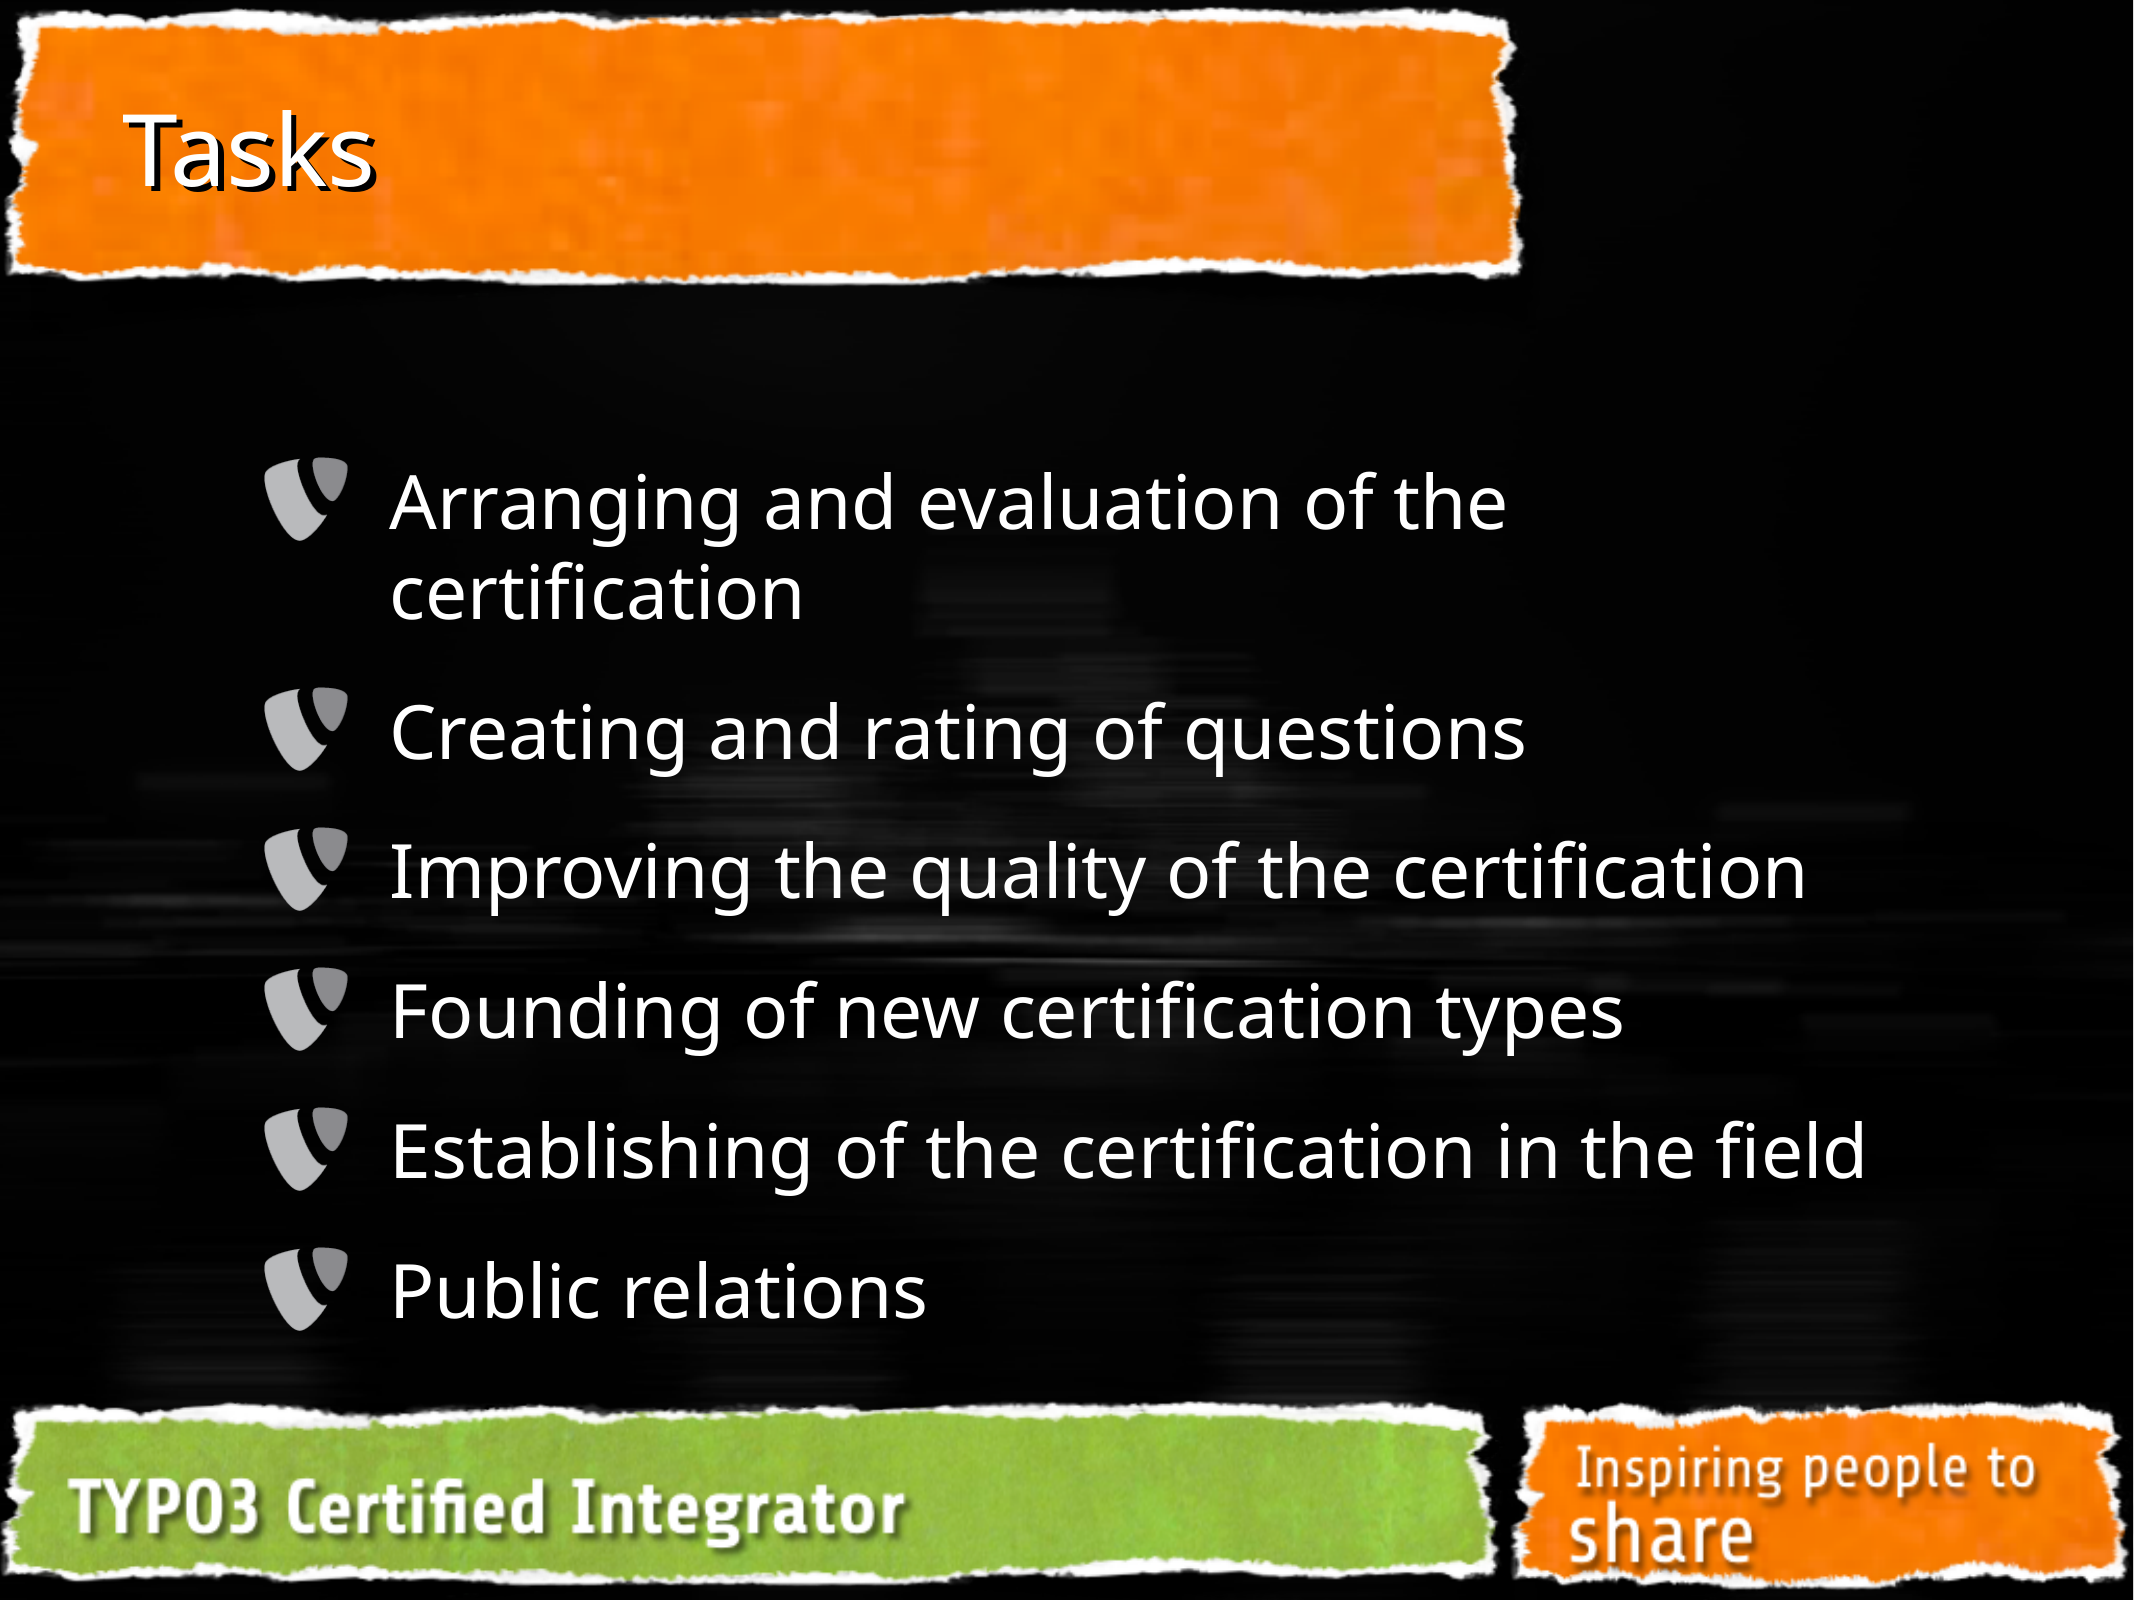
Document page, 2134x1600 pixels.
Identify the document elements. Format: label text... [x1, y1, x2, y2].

list Arranging and evaluation of the certification Creating and rating of questions Improving the quality of the certification Founding of new certification types Establishing of the certification in the field Public relations [158, 399, 1942, 1301]
title Tasks [114, 74, 1453, 215]
picture [0, 0, 2134, 1600]
